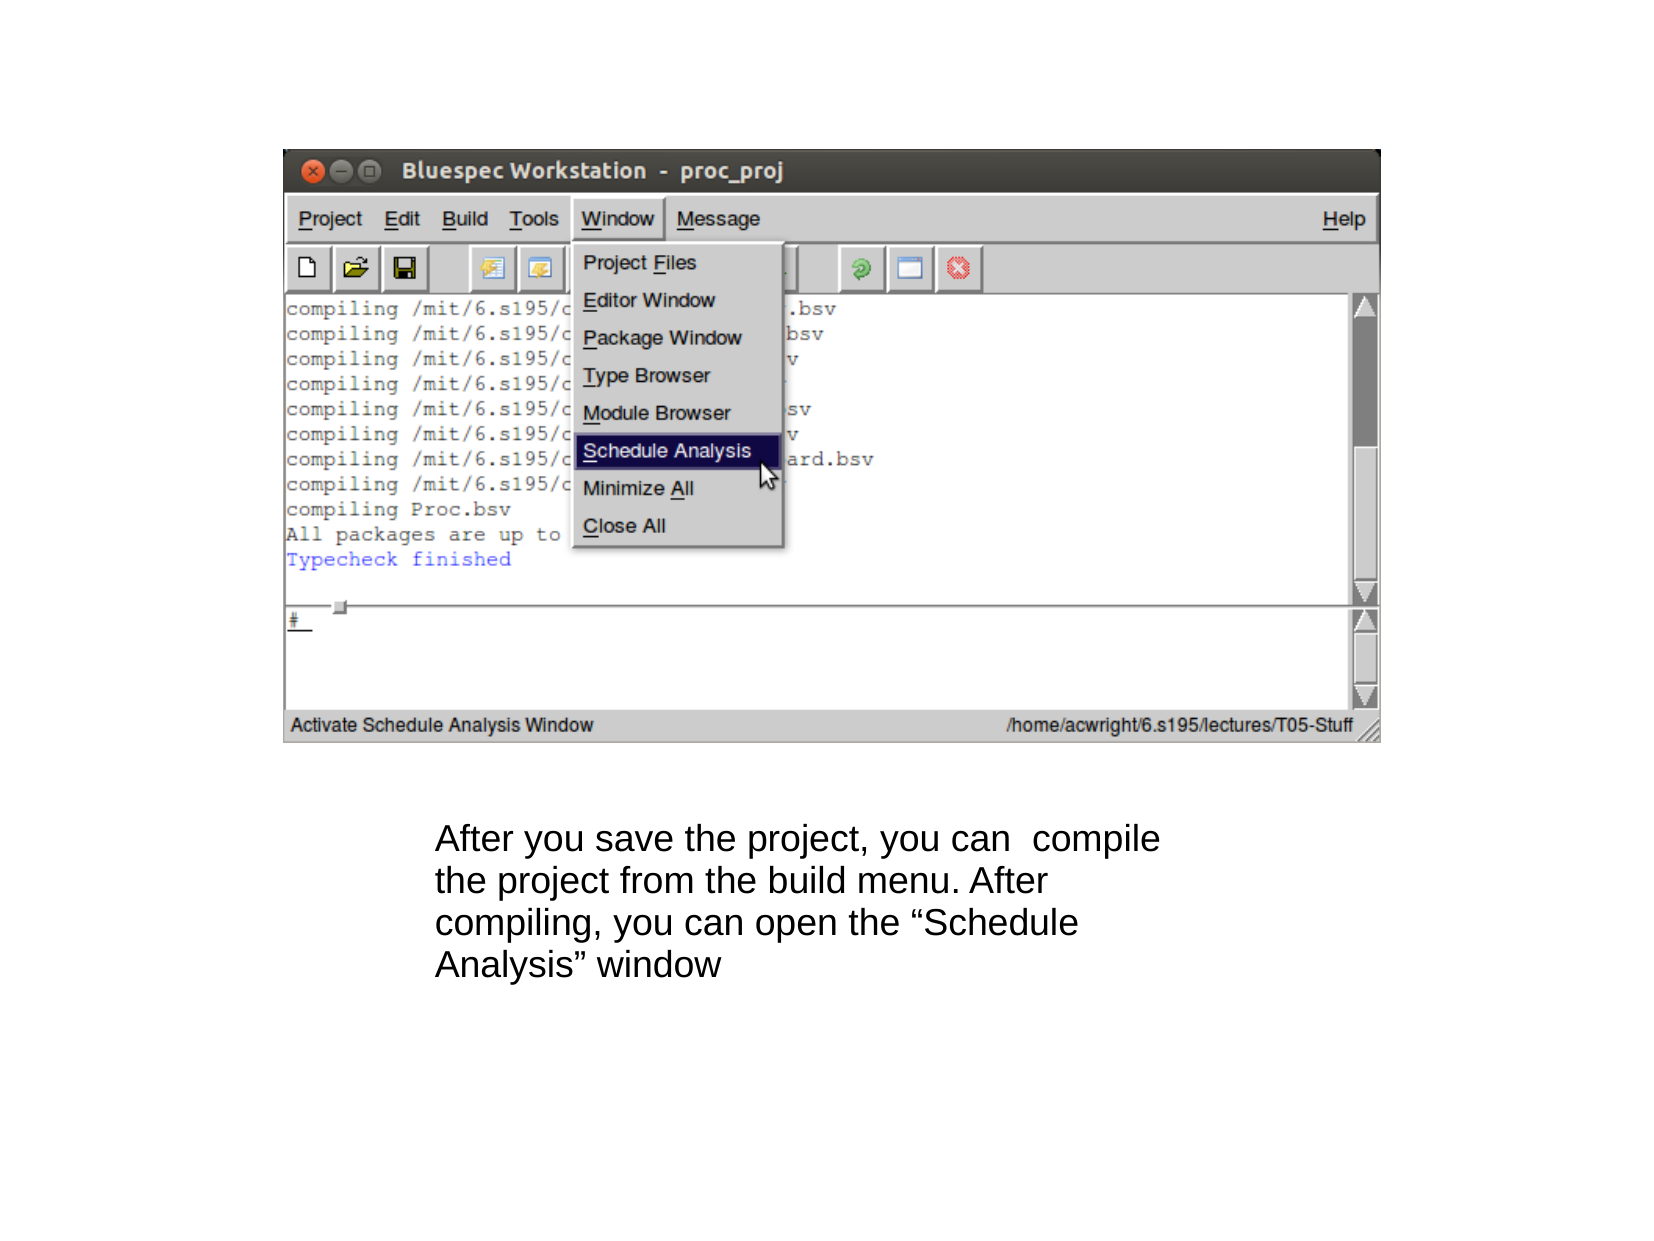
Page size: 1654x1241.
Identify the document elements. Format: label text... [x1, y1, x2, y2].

text_box After you save the project, you can compile the project from the build menu. After compiling, you can open the “Schedule Analysis” window [420, 810, 1201, 993]
picture [283, 149, 1381, 743]
